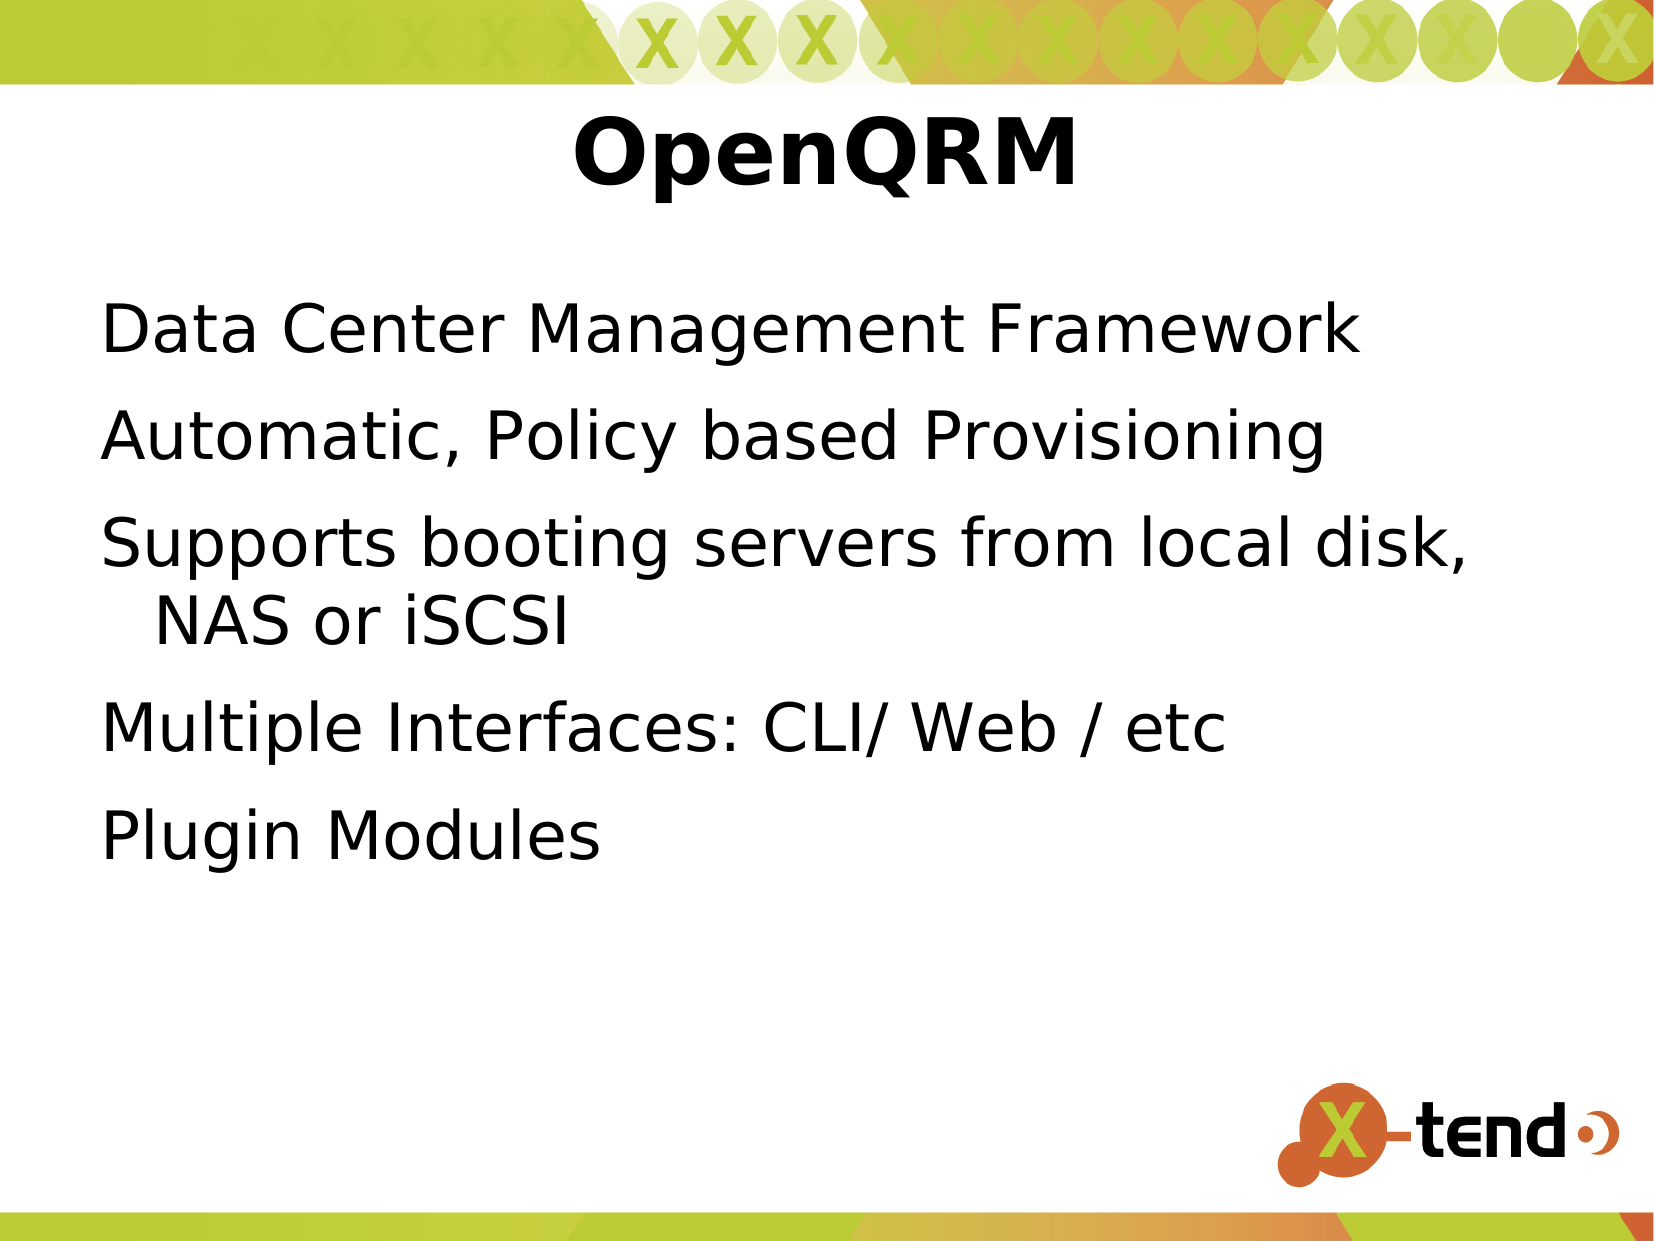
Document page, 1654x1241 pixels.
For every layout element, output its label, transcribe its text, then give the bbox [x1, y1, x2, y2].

picture [0, 0, 1654, 1241]
list Data Center Management Framework Automatic, Policy based Provisioning Supports booting servers from local disk, NAS or iSCSI Multiple Interfaces: CLI/ Web / etc Plugin Modules [82, 290, 1571, 1094]
title OpenQRM [82, 49, 1571, 257]
